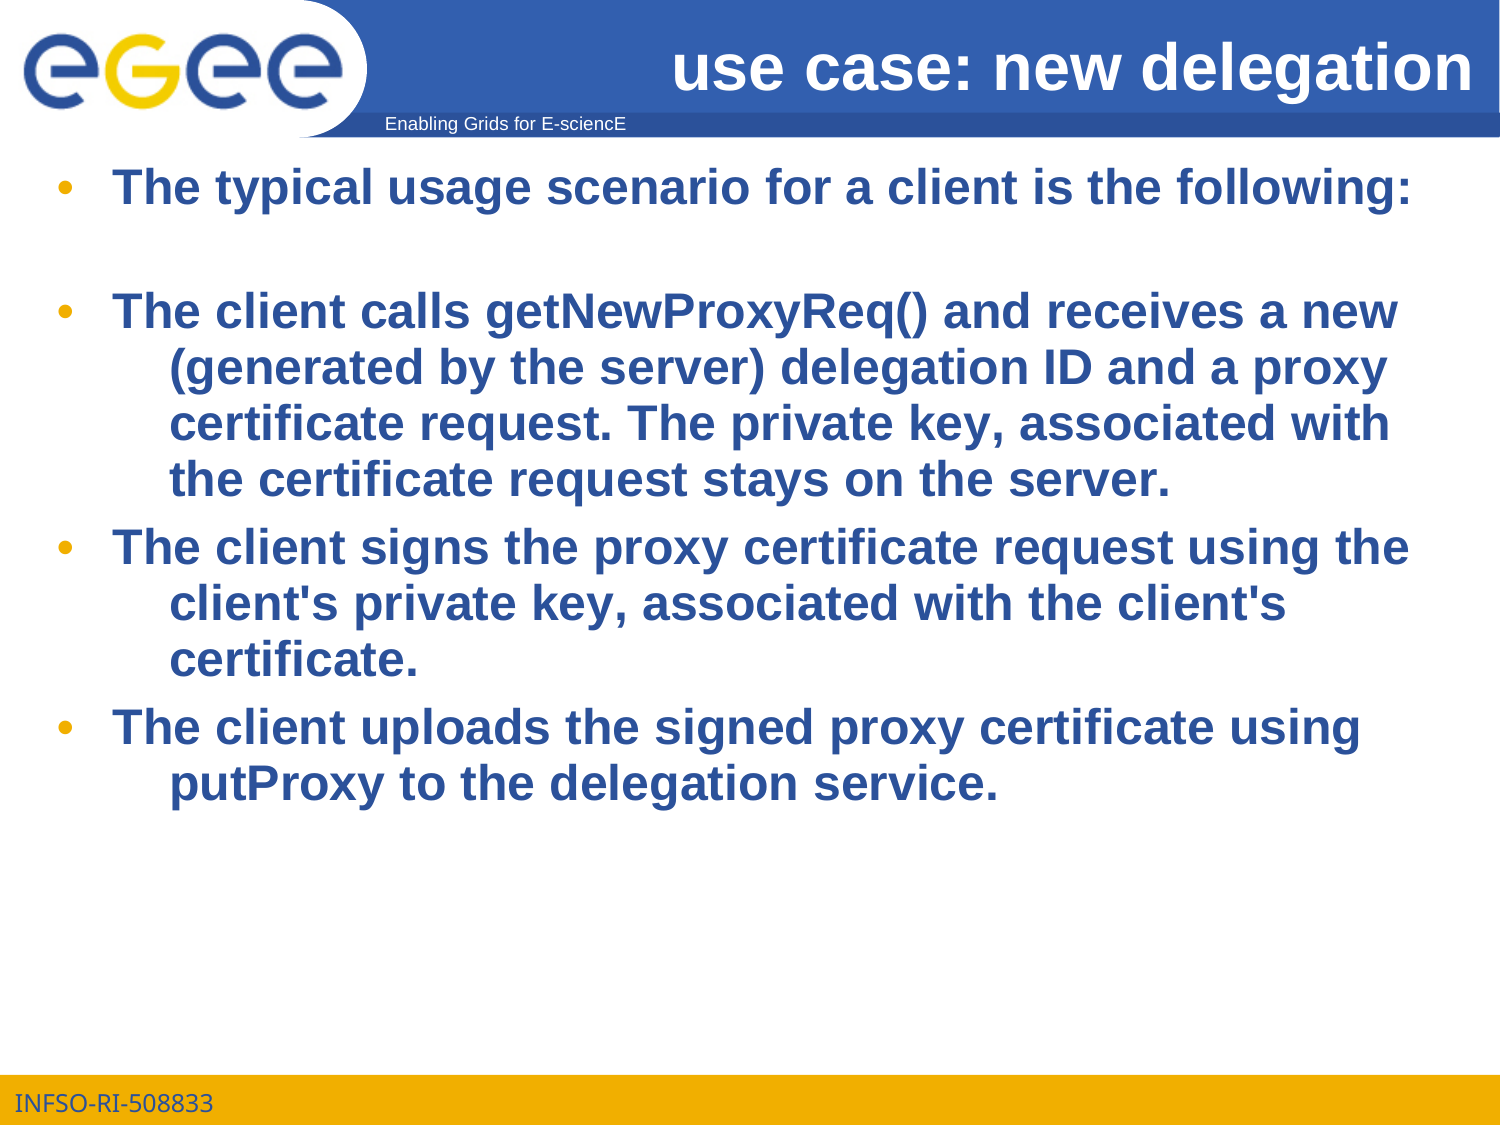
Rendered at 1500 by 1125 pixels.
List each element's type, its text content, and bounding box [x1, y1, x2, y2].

list The typical usage scenario for a client is the following: The client calls getNewProxyReq() and receives a new (generated by the server) delegation ID and a proxy certificate request. The private key, associated with the certificate request stays on the server. The client signs the proxy certificate request using the client's private key, associated with the client's certificate. The client uploads the signed proxy certificate using putProxy to the delegation service. [56, 159, 1466, 1051]
picture [18, 30, 349, 112]
title use case: new delegation [369, 10, 1475, 124]
